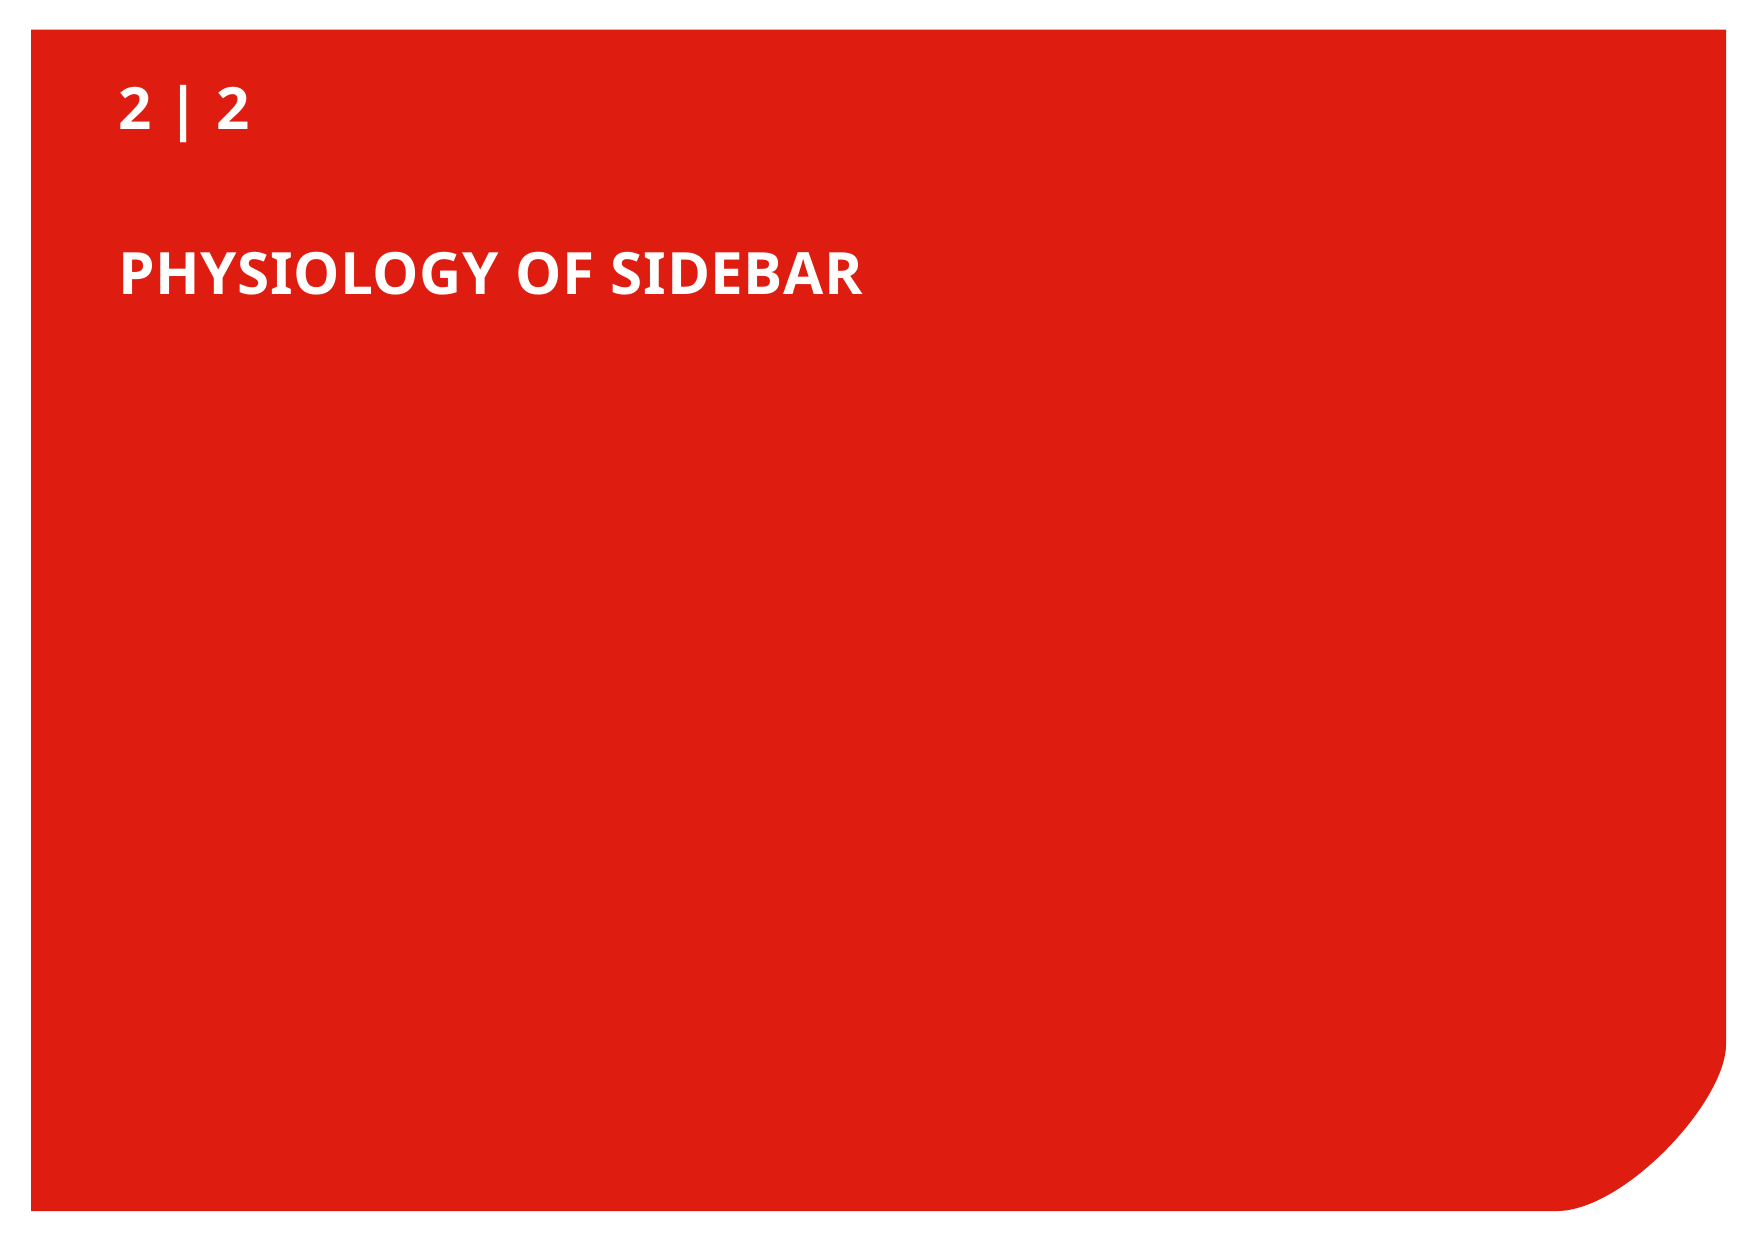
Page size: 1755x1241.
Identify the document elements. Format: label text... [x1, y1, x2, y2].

list 2 | 2 Physiology of sidebar [118, 71, 1388, 1167]
